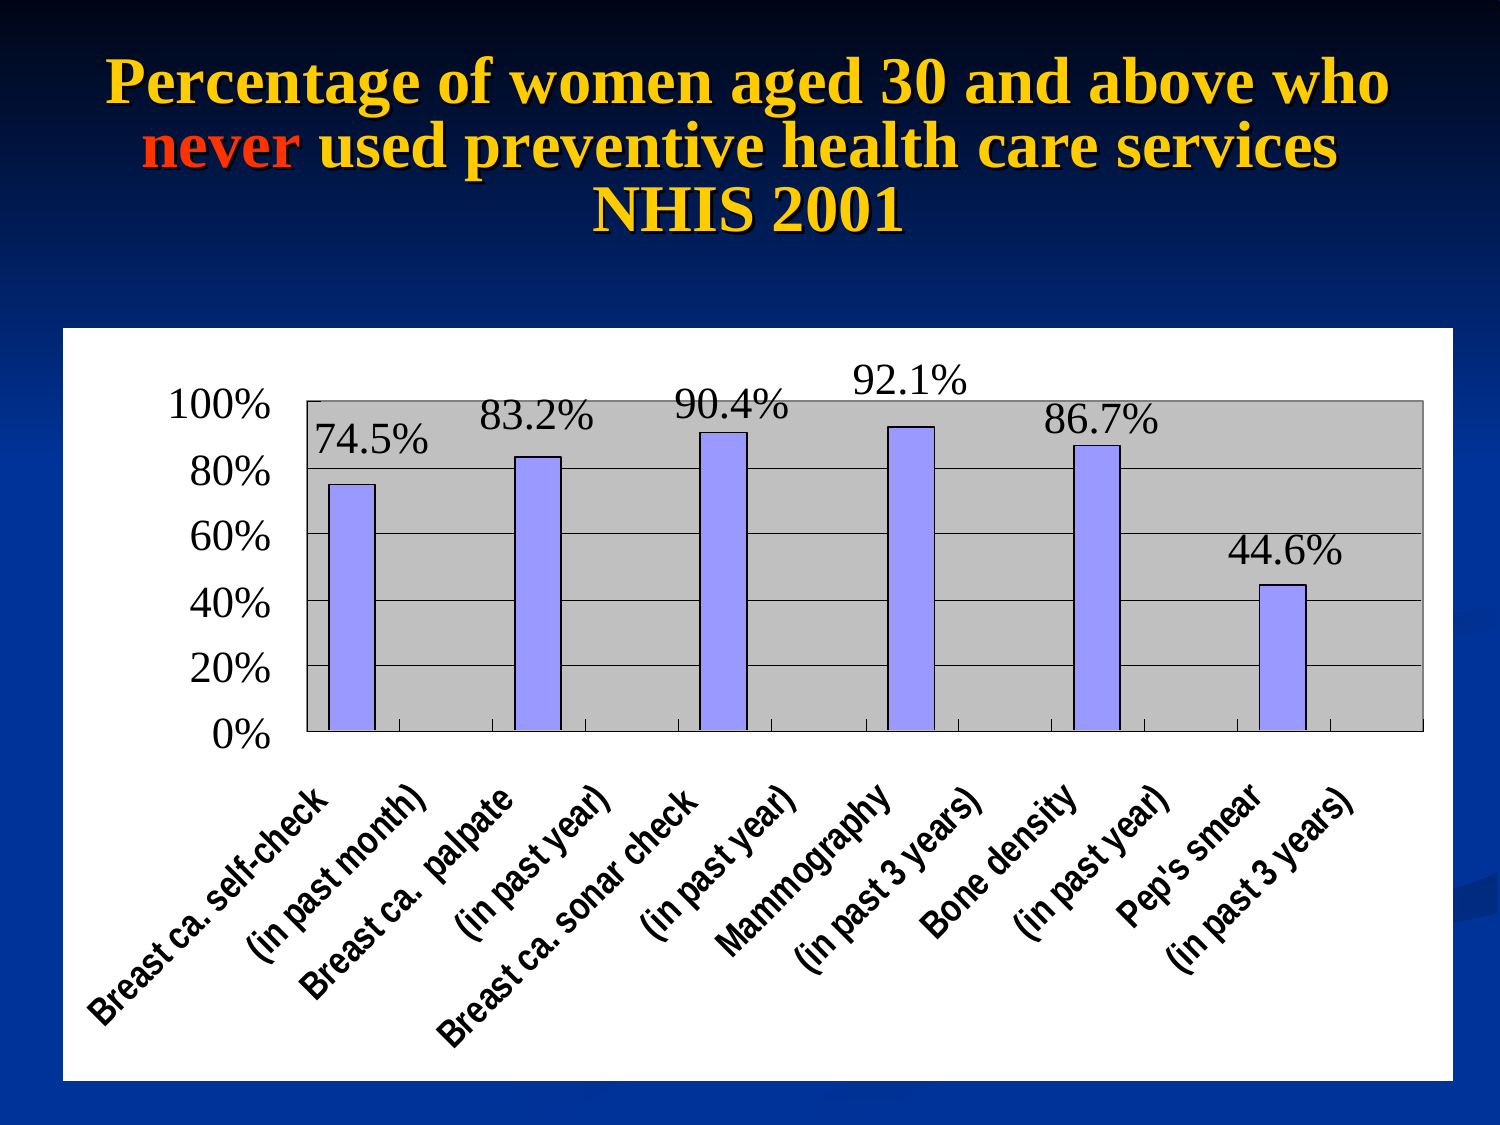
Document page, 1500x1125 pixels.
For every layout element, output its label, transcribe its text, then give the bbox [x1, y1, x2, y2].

title Percentage of women aged 30 and above who never used preventive health care services NHIS 2001 [75, 45, 1424, 244]
chart [63, 328, 1453, 1081]
